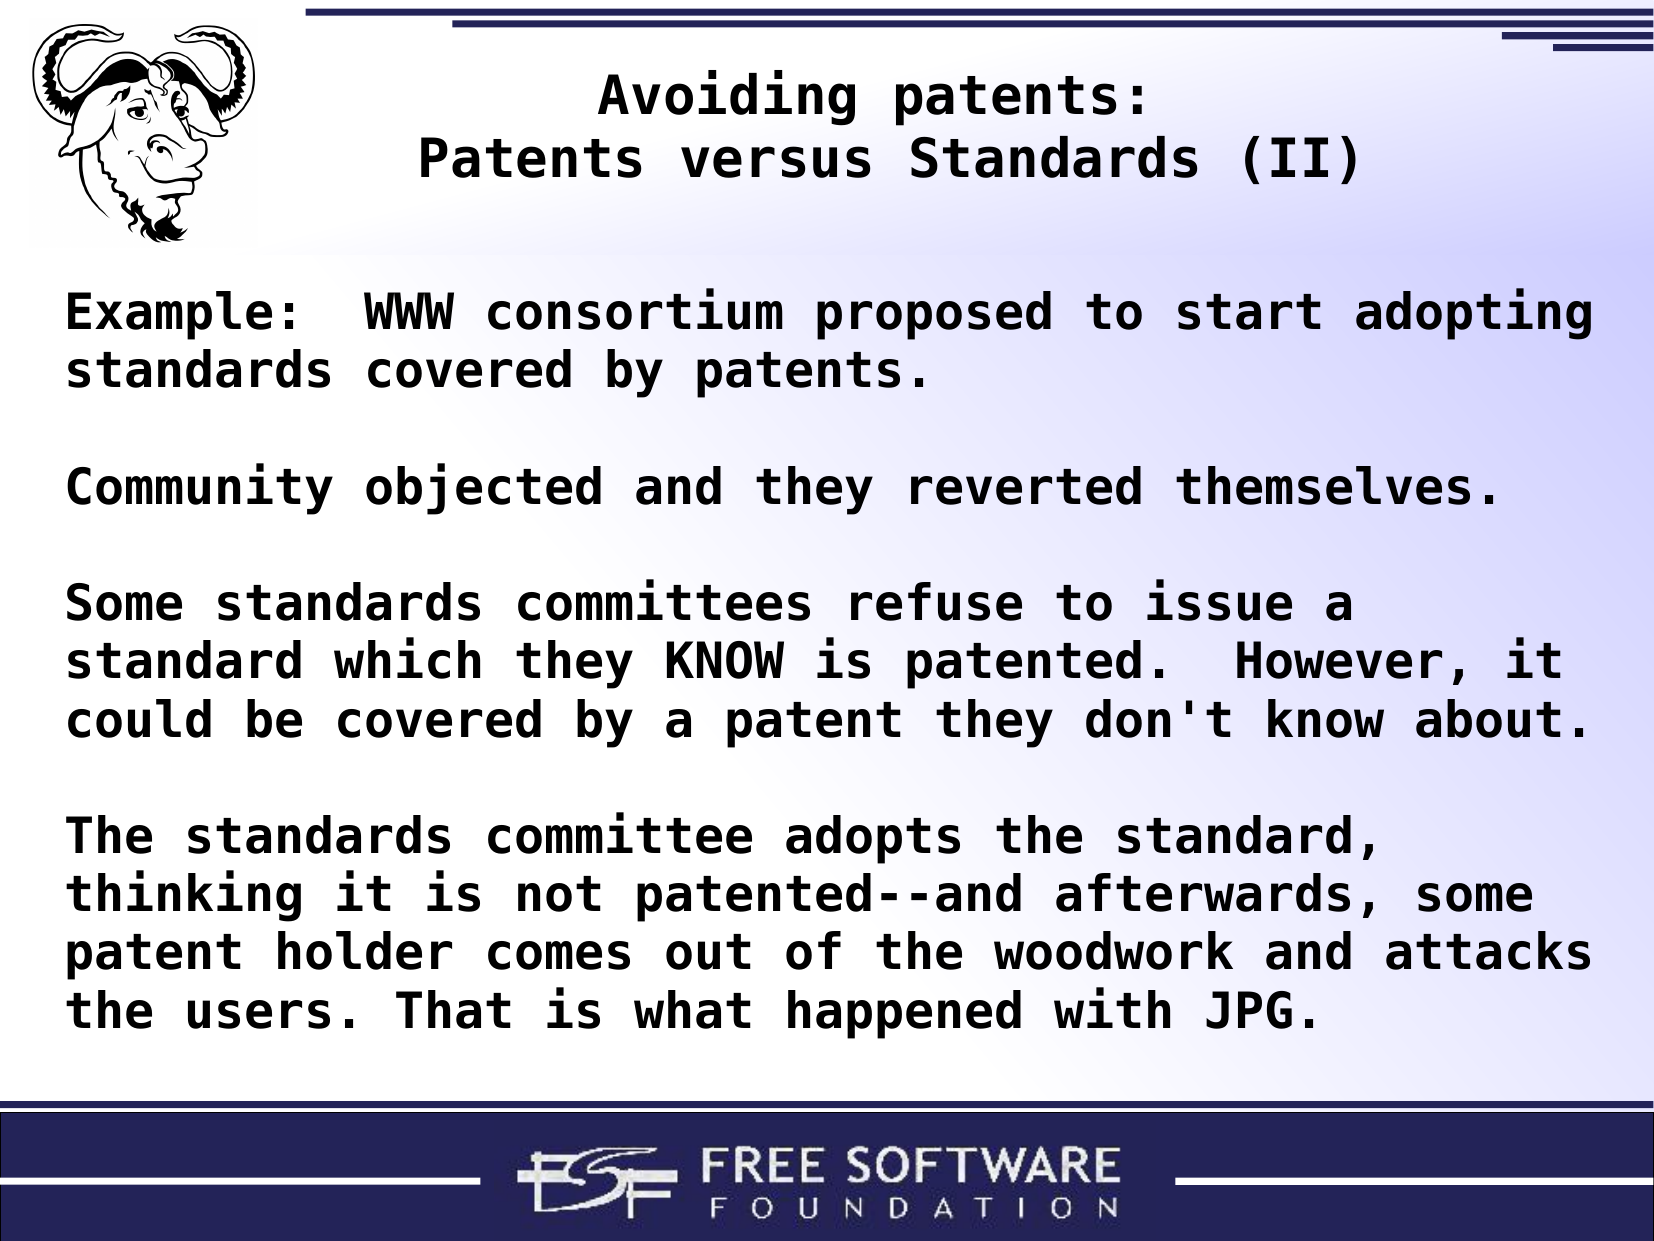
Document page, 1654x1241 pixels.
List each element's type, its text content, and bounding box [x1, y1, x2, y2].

text_box Avoiding patents: Patents versus Standards (II) [317, 64, 1468, 191]
picture [494, 1119, 1156, 1241]
text_box [0, 0, 1654, 1241]
text_box Example: WWW consortium proposed to start adopting standards covered by patents. Community objected and they reverted themselves. Some standards committees refuse to issue a standard which they KNOW is patented. However, it could be covered by a patent they don't know about. The standards committee adopts the standard, thinking it is not patented--and afterwards, some patent holder comes out of the woodwork and attacks the users. That is what happened with JPG. [64, 283, 1611, 1041]
picture [29, 18, 258, 248]
